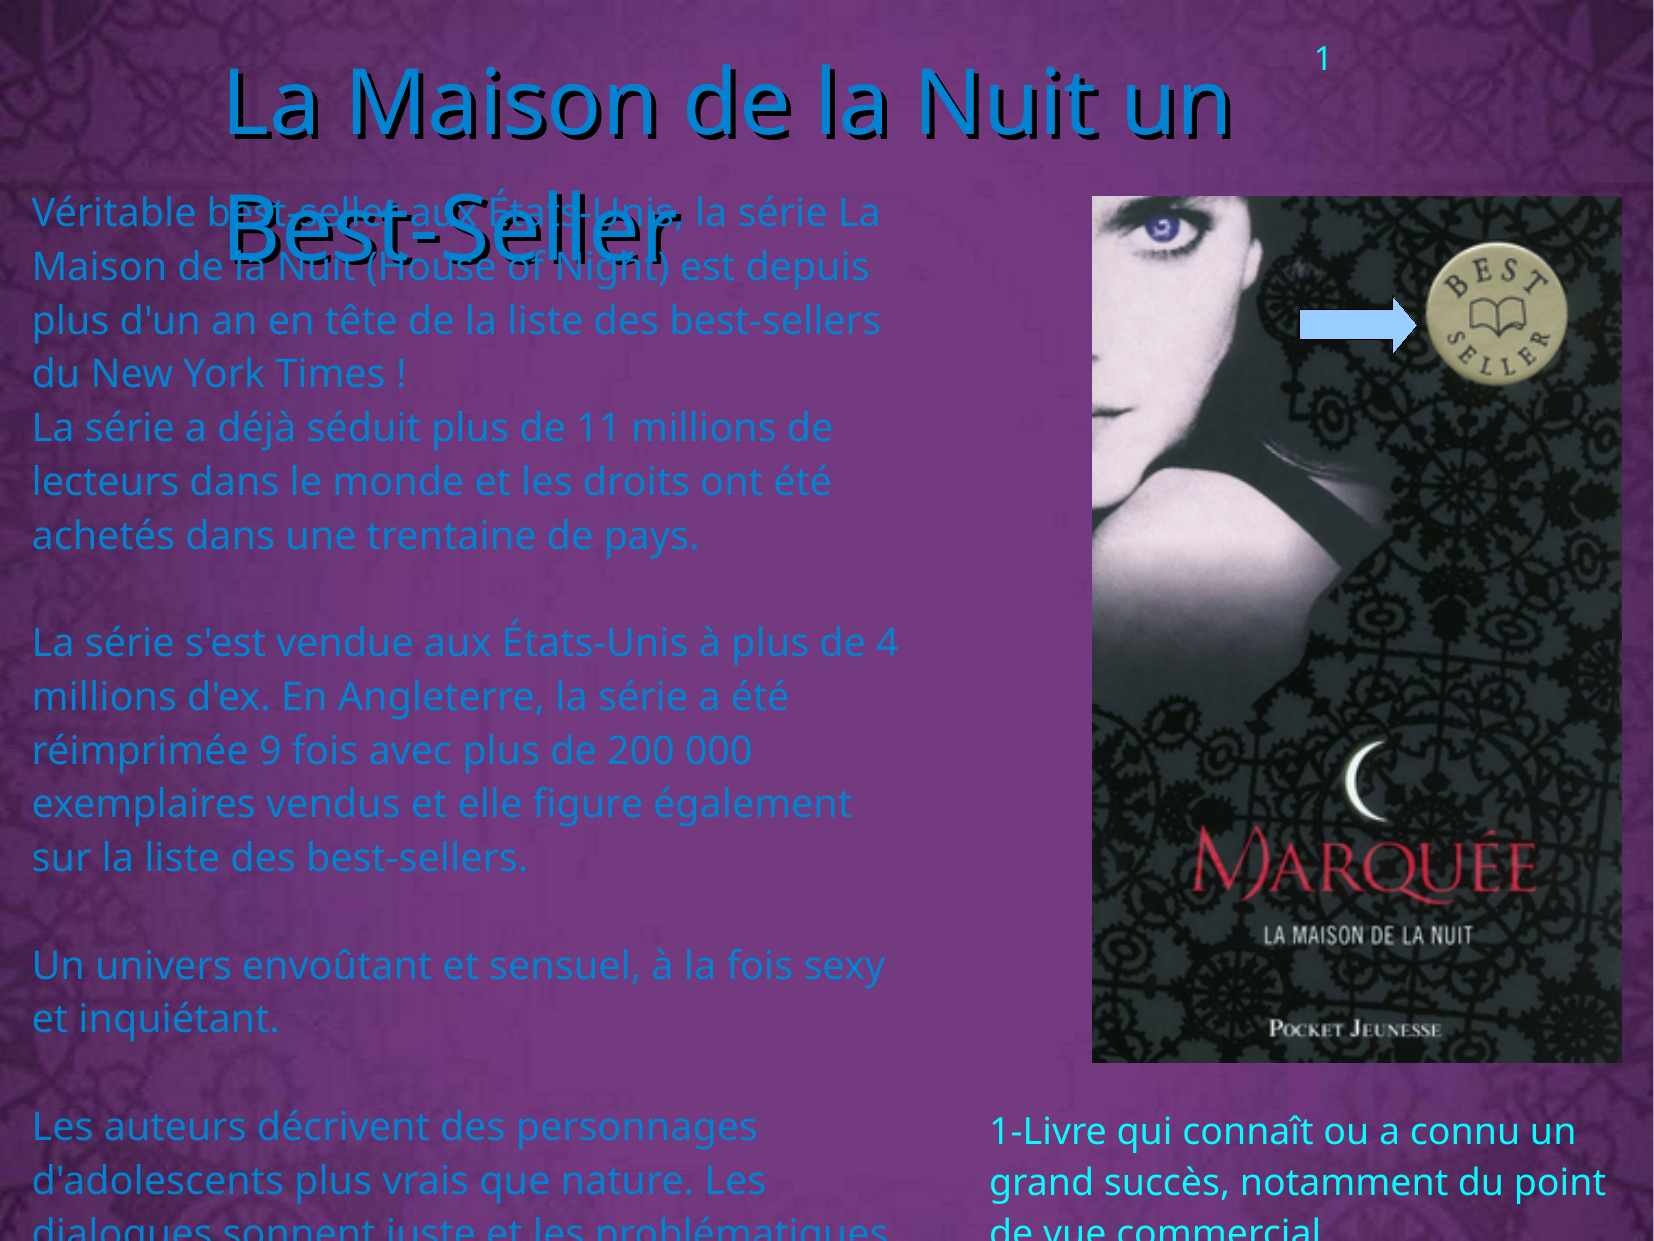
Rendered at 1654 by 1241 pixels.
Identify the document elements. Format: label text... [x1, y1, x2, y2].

picture [1232, 1228, 1242, 1234]
picture [1139, 1228, 1151, 1241]
text_box La Maison de la Nuit un Best-Seller [206, 29, 1388, 133]
text_box 1-Livre qui connaît ou a connu un grand succès, notamment du point de vue commercial [974, 1097, 1625, 1211]
picture [1162, 1228, 1172, 1241]
picture [1091, 1228, 1101, 1234]
text_box 1 [1299, 27, 1388, 89]
picture [1018, 1228, 1028, 1234]
picture [1197, 1228, 1207, 1241]
picture [1175, 1228, 1185, 1241]
text_box Véritable best-seller aux États-Unis, la série La Maison de la Nuit (House of Night) est depuis plus d'un an en tête de la liste des best-sellers du New York Times ! La série a déjà séduit plus de 11 millions de lecteurs dans le monde et les droits ont été achetés dans une trentaine de pays. La série s'est vendue aux États-Unis à plus de 4 millions d'ex. En Angleterre, la série a été réimprimée 9 fois avec plus de 200 000 exemplaires vendus et elle figure également sur la liste des best-sellers. Un univers envoûtant et sensuel, à la fois sexy et inquiétant. Les auteurs décrivent des personnages d'adolescents plus vrais que nature. Les dialogues sonnent juste et les problématiques sont celles qui préoccupent les jeunes : sexualité, problèmes de cœur, d'identité, etc. L'un des comptes Facebook totalisant le plus grand nombre de fans, avec près de 8000 inscriptions sur la page de La Maison de la Nuit ! Source : Pocket Jeunesse [16, 177, 916, 1241]
picture [1210, 1228, 1220, 1241]
text_box [1299, 295, 1418, 355]
picture [994, 1228, 1006, 1241]
picture [1295, 1236, 1305, 1241]
picture [0, 0, 1654, 1241]
